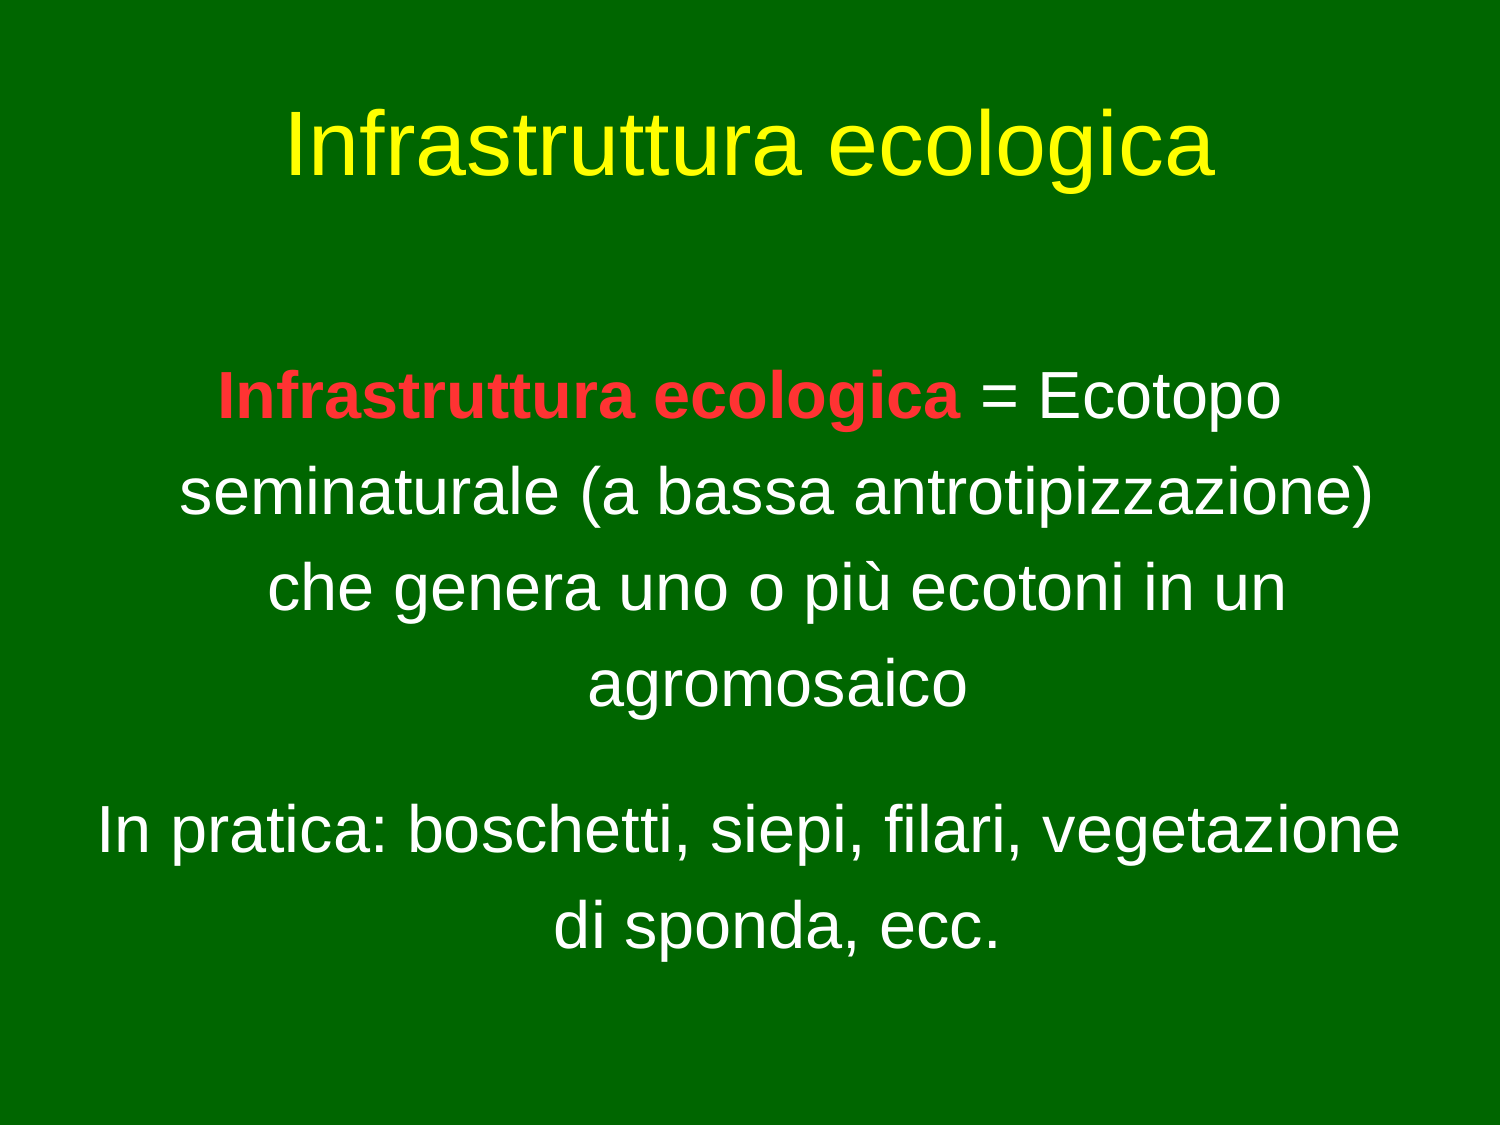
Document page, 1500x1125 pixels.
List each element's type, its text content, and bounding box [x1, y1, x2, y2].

title Infrastruttura ecologica [75, 21, 1425, 257]
subtitle Infrastruttura ecologica = Ecotopo seminaturale (a bassa antrotipizzazione) che genera uno o più ecotoni in un agromosaico In pratica: boschetti, siepi, filari, vegetazione di sponda, ecc. [75, 262, 1425, 1036]
